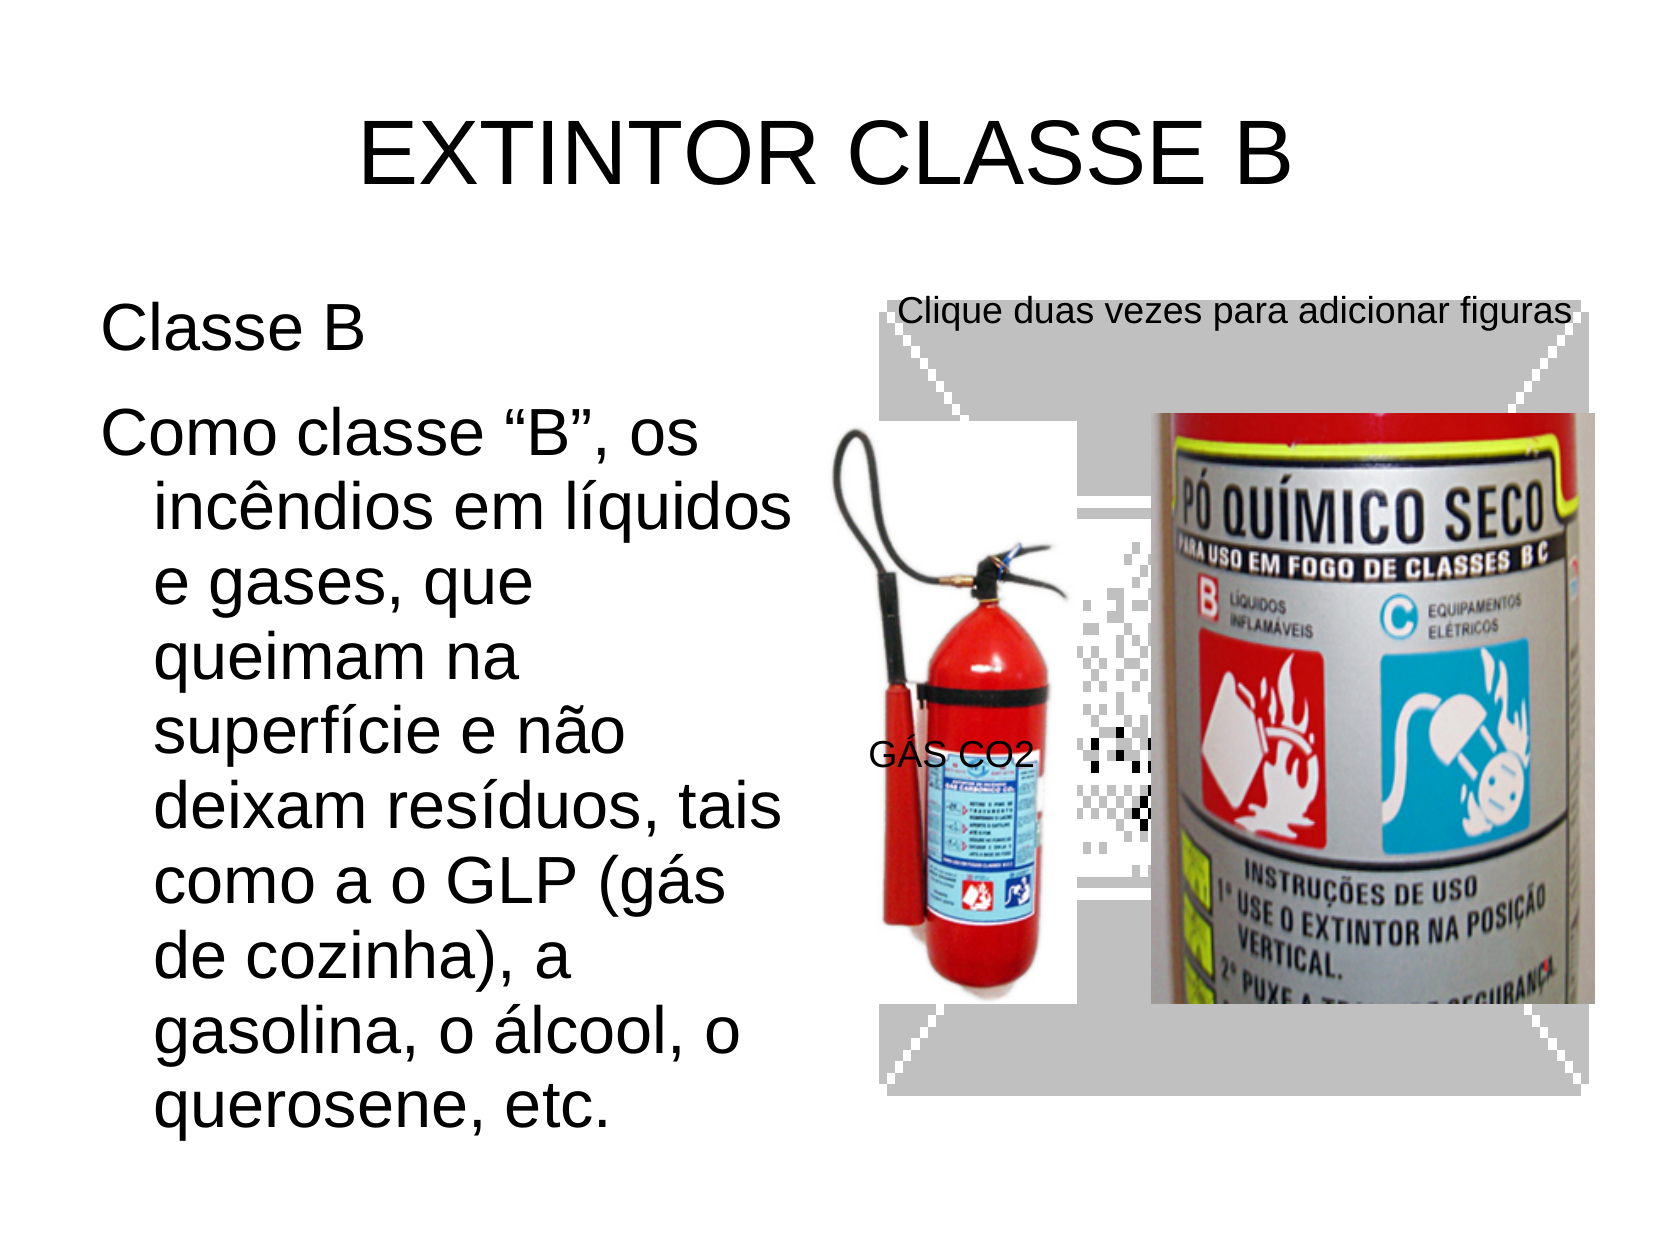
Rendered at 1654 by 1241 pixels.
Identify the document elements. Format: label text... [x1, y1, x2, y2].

list Classe B Como classe “B”, os incêndios em líquidos e gases, que queimam na superfície e não deixam resíduos, tais como a o GLP (gás de cozinha), a gasolina, o álcool, o querosene, etc. [82, 290, 809, 1143]
title EXTINTOR CLASSE B [82, 49, 1571, 257]
picture [826, 289, 1598, 1108]
